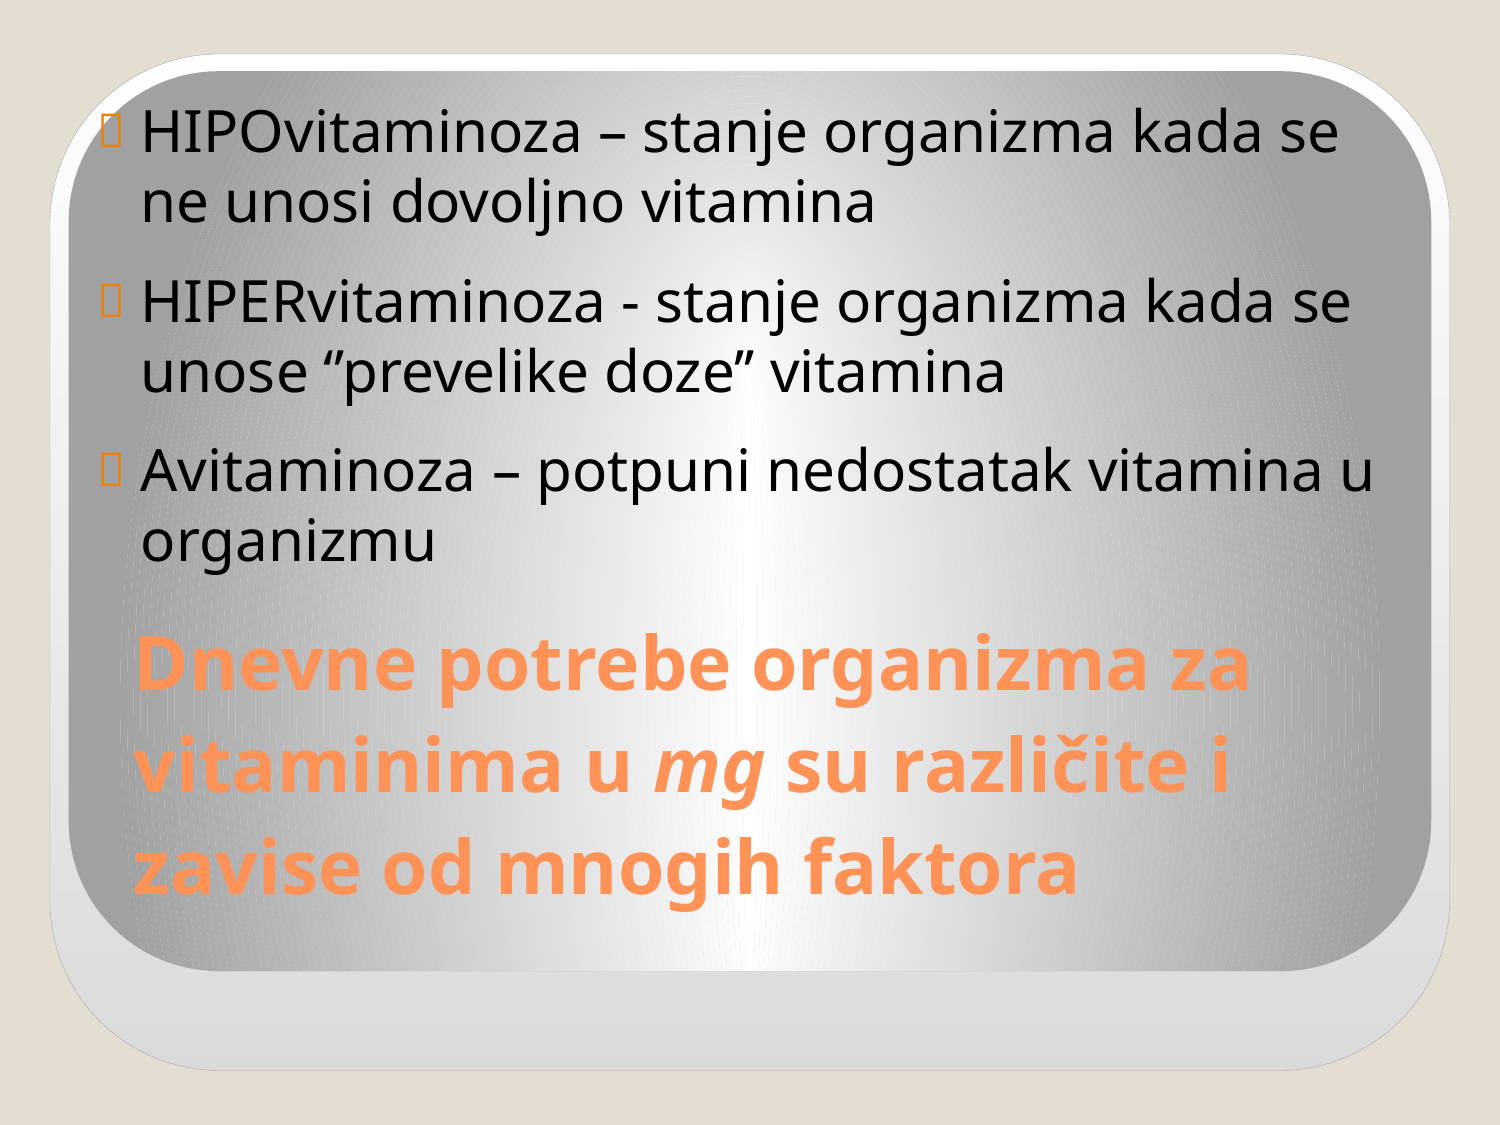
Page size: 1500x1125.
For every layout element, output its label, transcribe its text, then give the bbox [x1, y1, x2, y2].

list HIPOvitaminoza – stanje organizma kada se ne unosi dovoljno vitamina HIPERvitaminoza - stanje organizma kada se unose ‘’prevelike doze’’ vitamina Avitaminoza – potpuni nedostatak vitamina u organizmu [82, 86, 1425, 646]
title [82, 705, 1425, 990]
text_box Dnevne potrebe organizma za vitaminima u mg su različite i zavise od mnogih faktora [133, 626, 1425, 901]
